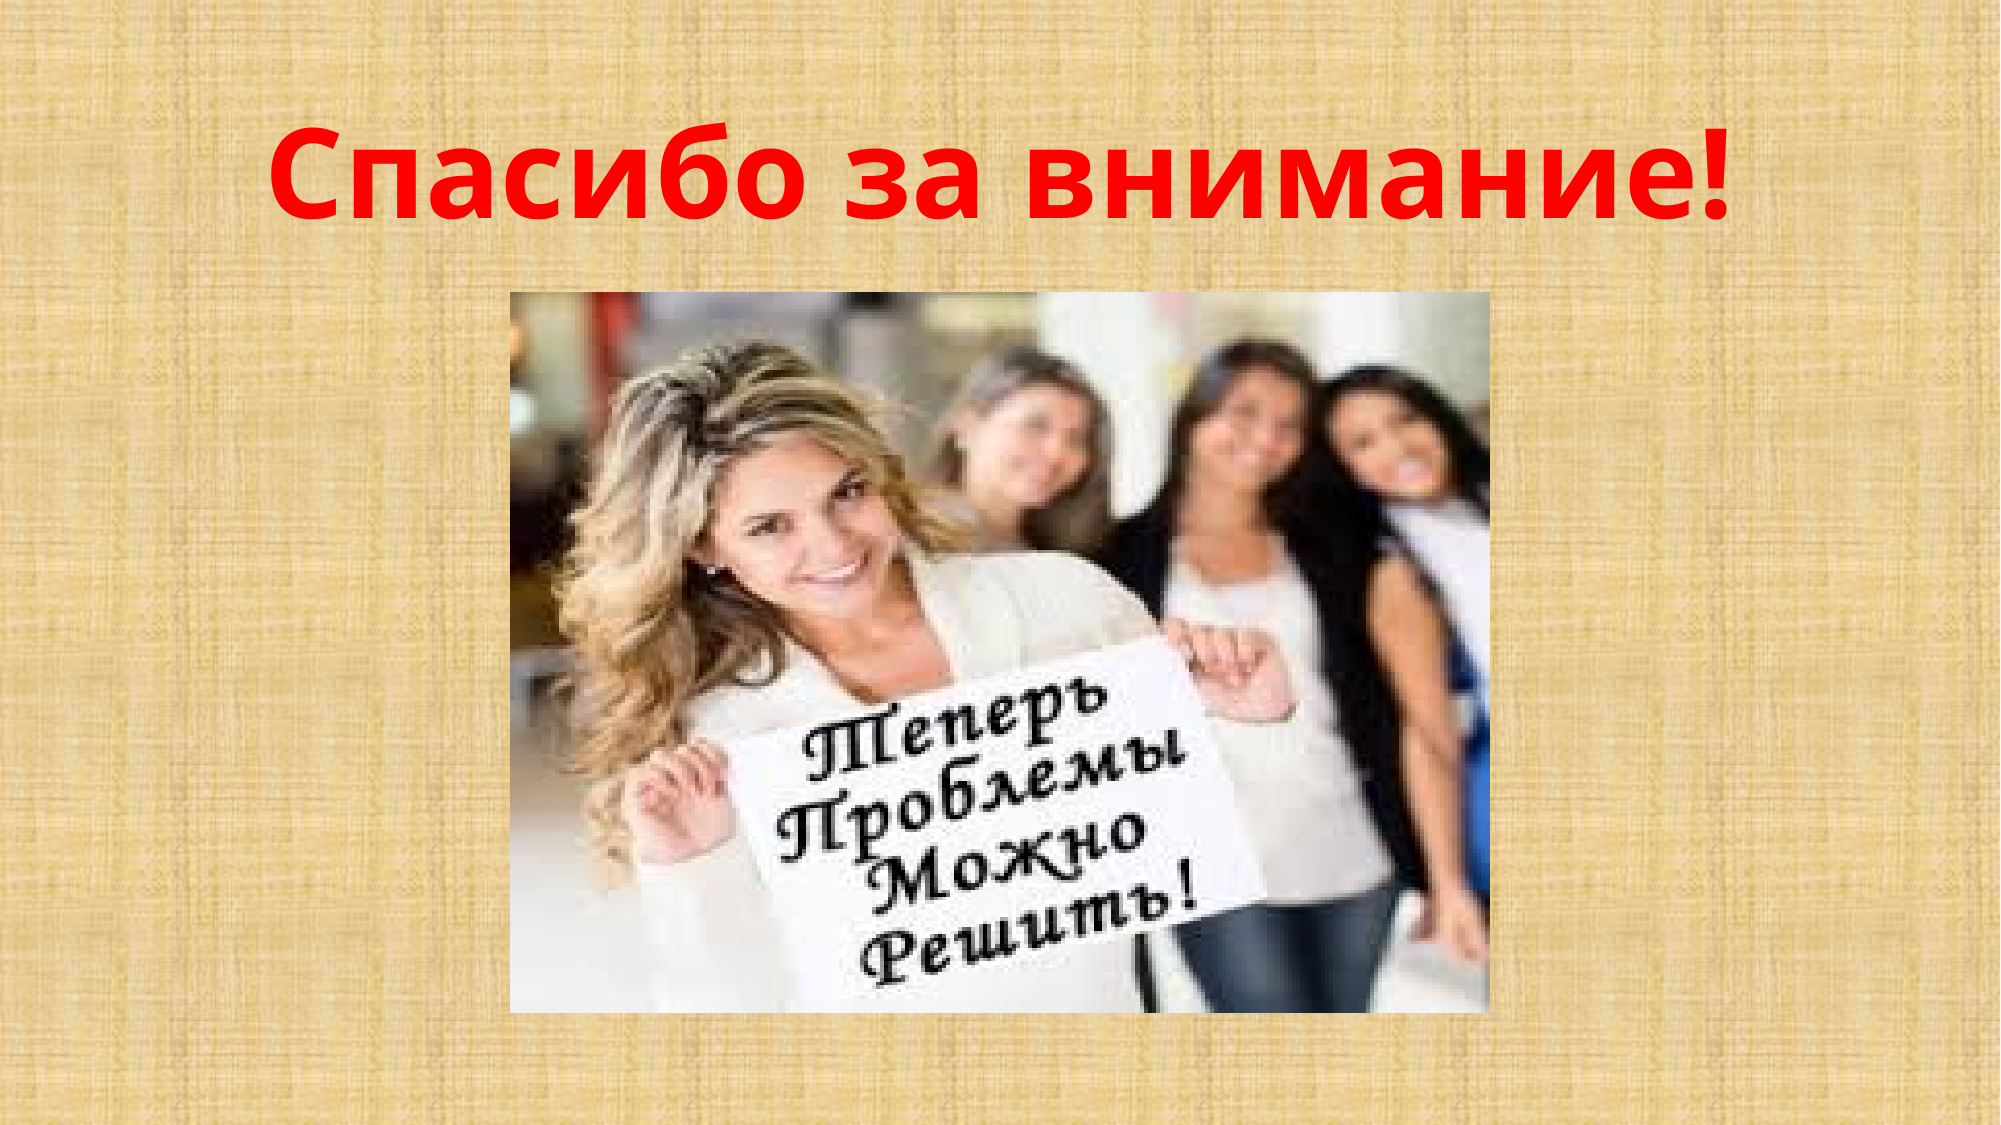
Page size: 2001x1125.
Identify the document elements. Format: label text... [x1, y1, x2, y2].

picture [0, 0, 2001, 1125]
text_box Спасибо за внимание! [137, 59, 1863, 278]
